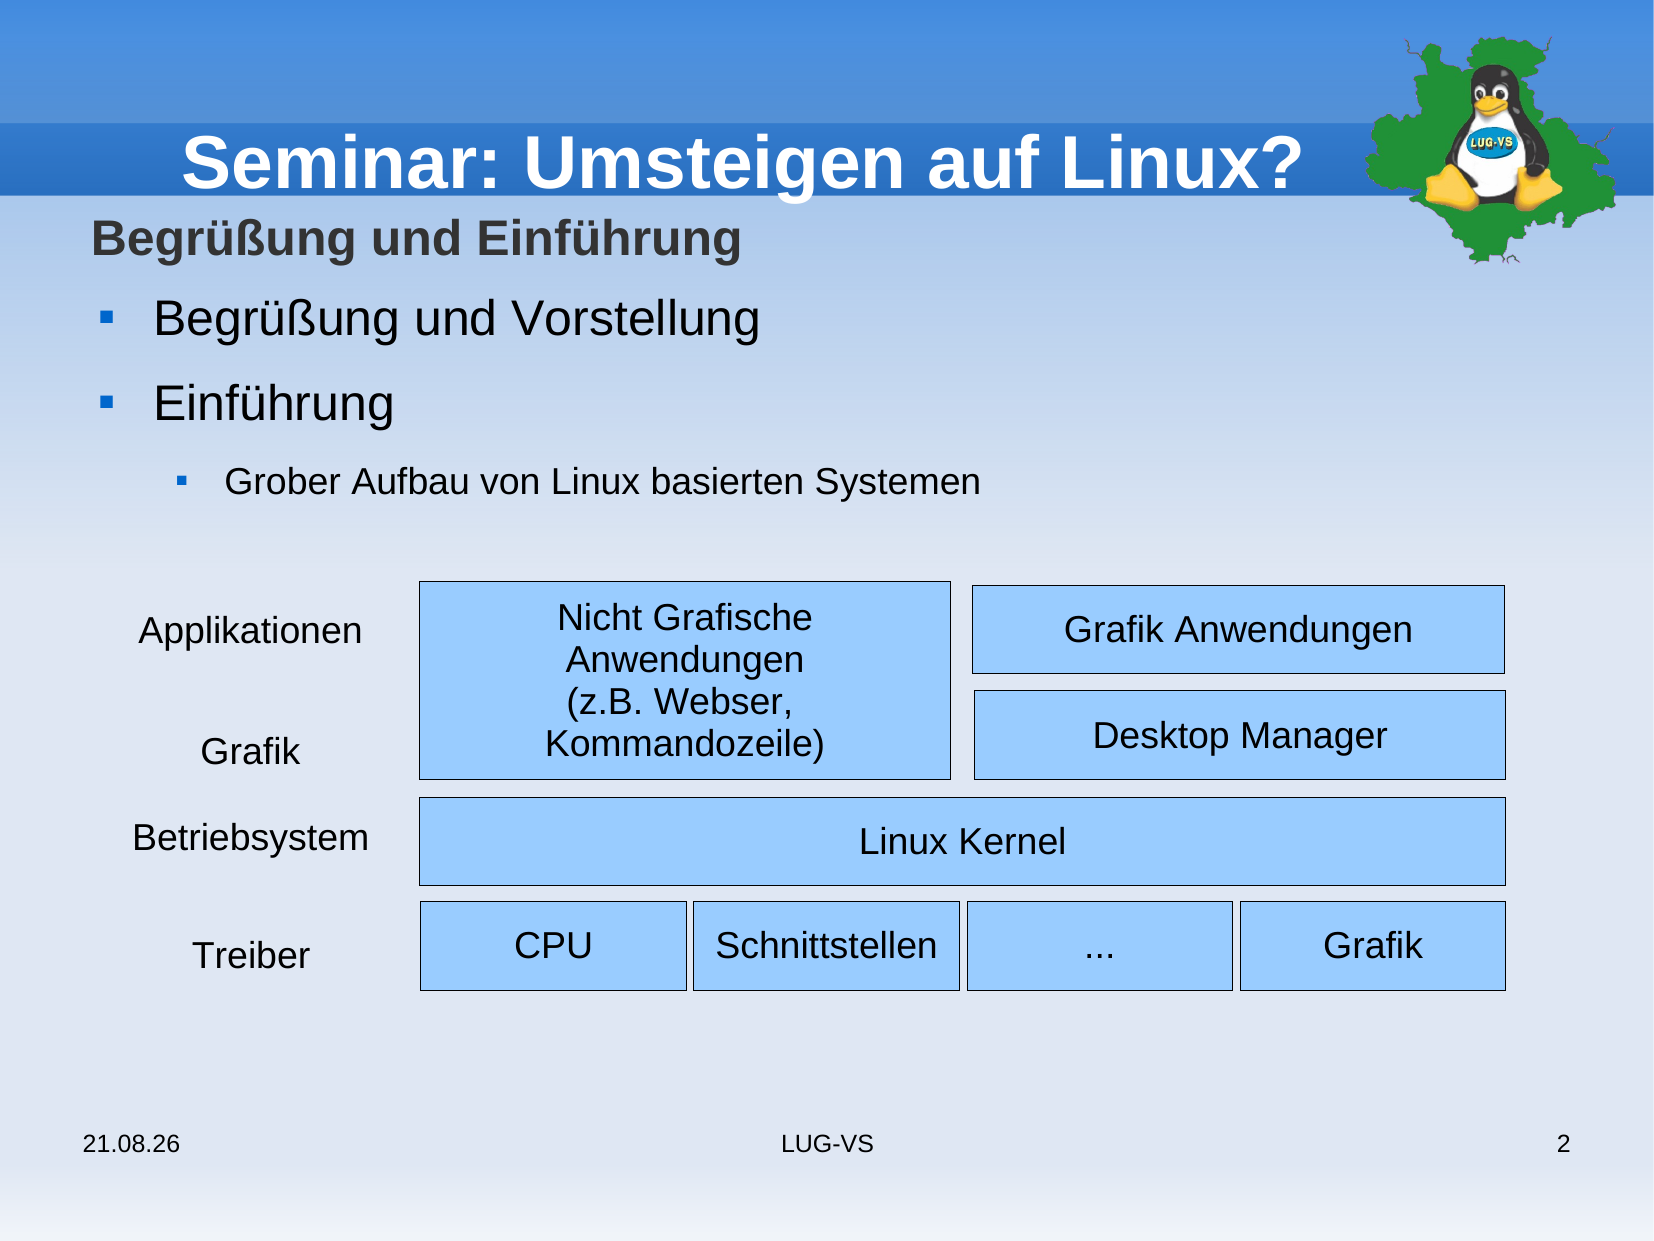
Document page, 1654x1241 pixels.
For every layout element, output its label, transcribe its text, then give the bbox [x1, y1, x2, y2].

list Begrüßung und Vorstellung Einführung Grober Aufbau von Linux basierten Systemen [82, 290, 1571, 1109]
picture [0, 0, 1654, 1241]
text_box Grafik Anwendungen [972, 585, 1505, 674]
picture [1489, 137, 1512, 149]
title Seminar: Umsteigen auf Linux? [0, 59, 1489, 267]
text_box Desktop Manager [974, 690, 1506, 780]
text_box Linux Kernel [419, 797, 1506, 886]
text_box Betriebsystem [117, 809, 384, 866]
text_box Begrüßung und Einführung [19, 209, 987, 266]
text_box Nicht Grafische Anwendungen (z.B. Webser, Kommandozeile) [419, 581, 951, 780]
text_box CPU [420, 901, 687, 991]
text_box ... [967, 901, 1233, 991]
text_box Grafik [185, 722, 316, 780]
text_box Applikationen [123, 602, 378, 660]
text_box Grafik [1240, 901, 1506, 991]
text_box Schnittstellen [693, 901, 960, 991]
text_box Treiber [177, 927, 324, 984]
